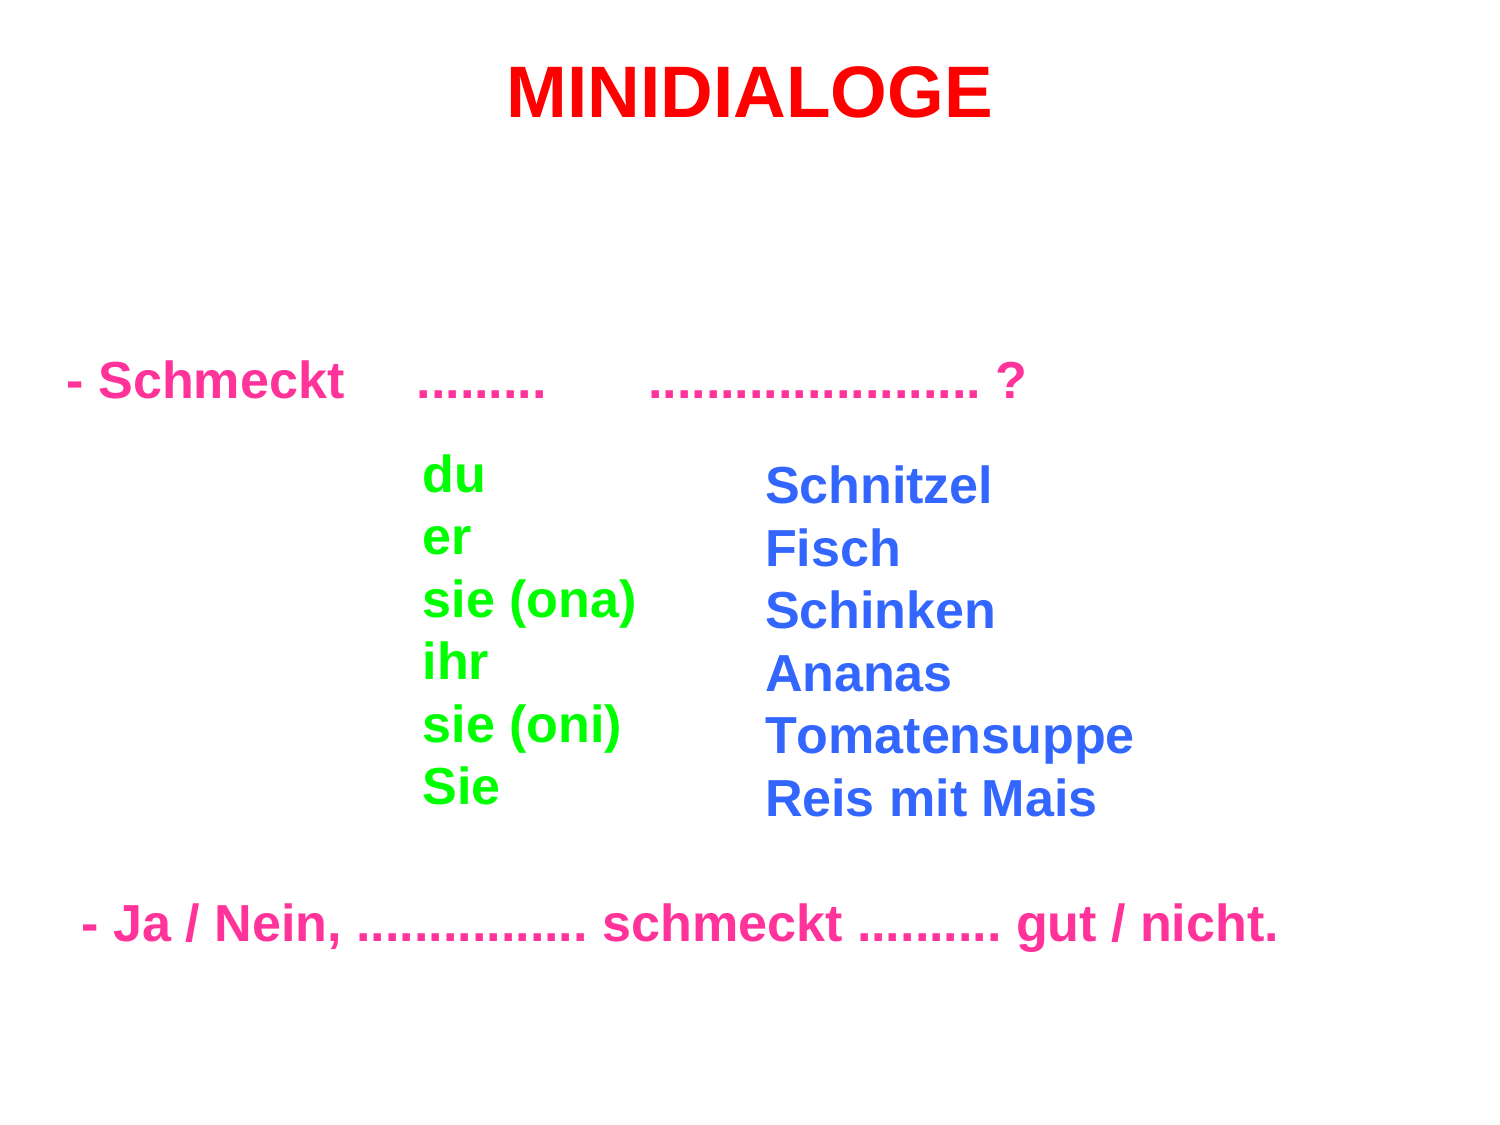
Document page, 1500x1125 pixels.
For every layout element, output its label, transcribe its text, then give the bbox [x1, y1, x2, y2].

text_box - Ja / Nein, ................ schmeckt .......... gut / nicht. [66, 881, 1296, 1022]
text_box Schnitzel Fisch Schinken Ananas Tomatensuppe Reis mit Mais [750, 444, 1150, 898]
text_box du er sie (ona) ihr sie (oni) Sie [407, 432, 652, 886]
title MINIDIALOGE [75, 37, 1426, 241]
text_box - Schmeckt ......... ....................... ? [51, 338, 1044, 480]
